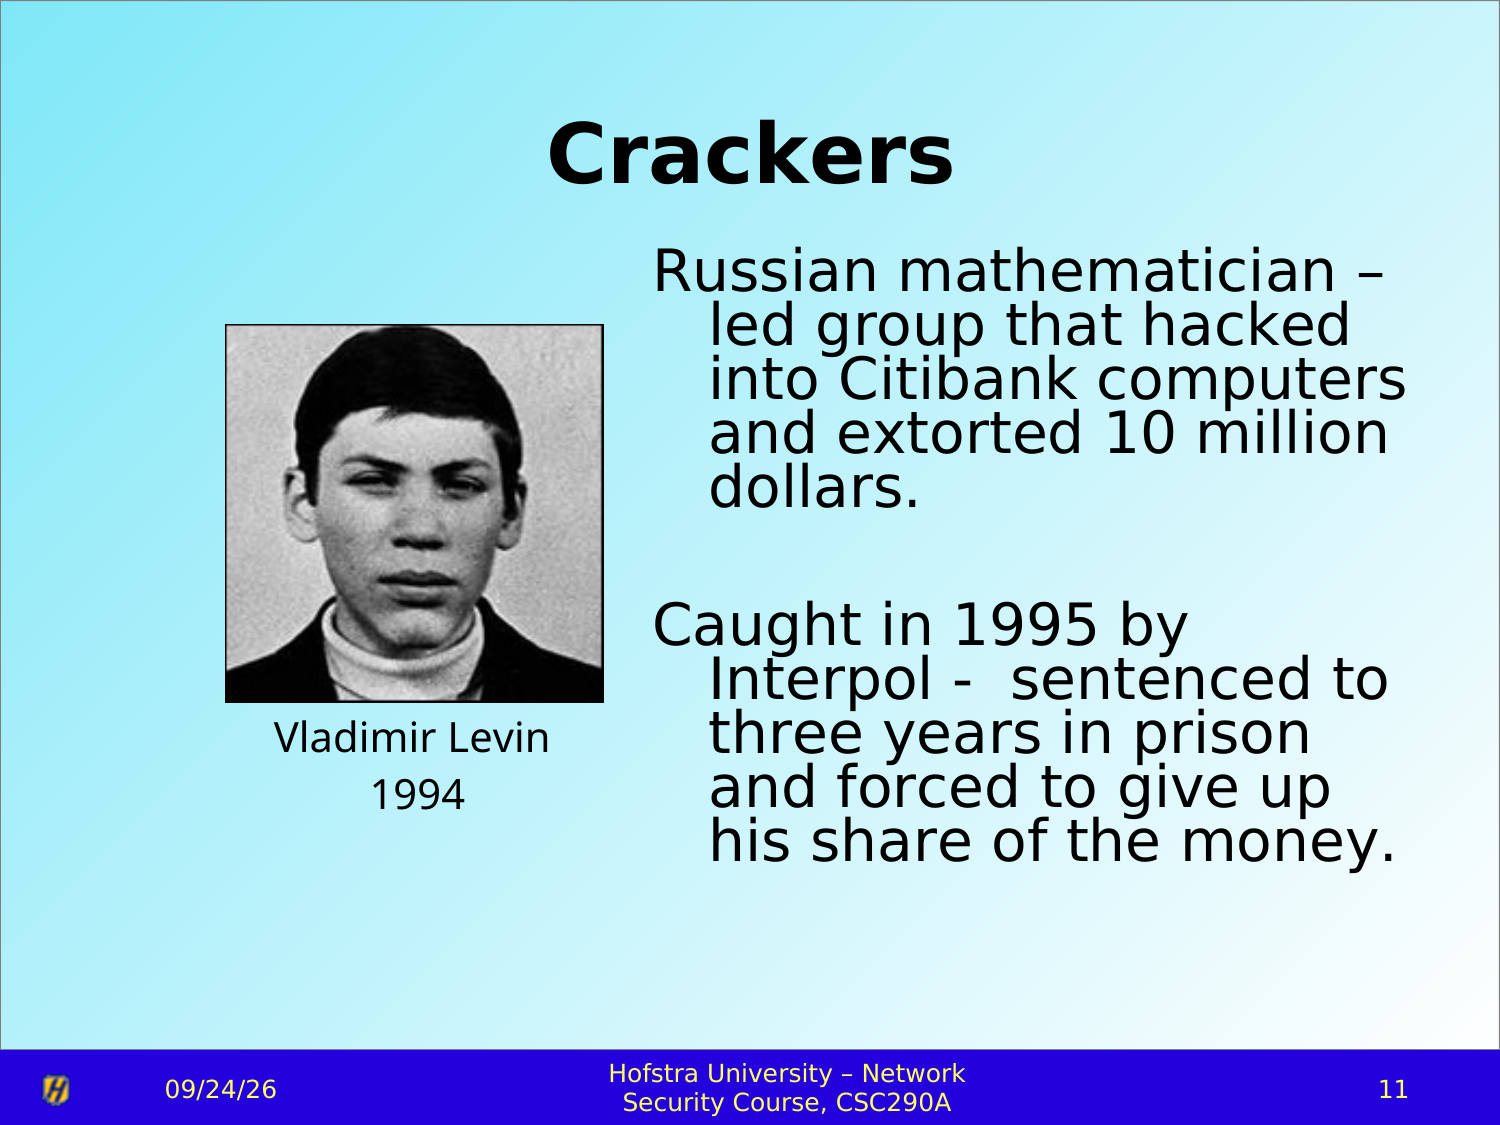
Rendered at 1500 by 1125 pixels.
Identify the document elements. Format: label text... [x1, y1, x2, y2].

title Crackers [112, 95, 1391, 212]
picture [225, 324, 604, 704]
text_box Vladimir Levin 1994 [259, 704, 577, 830]
picture [37, 1072, 76, 1110]
list Russian mathematician – led group that hacked into Citibank computers and extorted 10 million dollars. Caught in 1995 by Interpol - sentenced to three years in prison and forced to give up his share of the money. [637, 240, 1425, 988]
